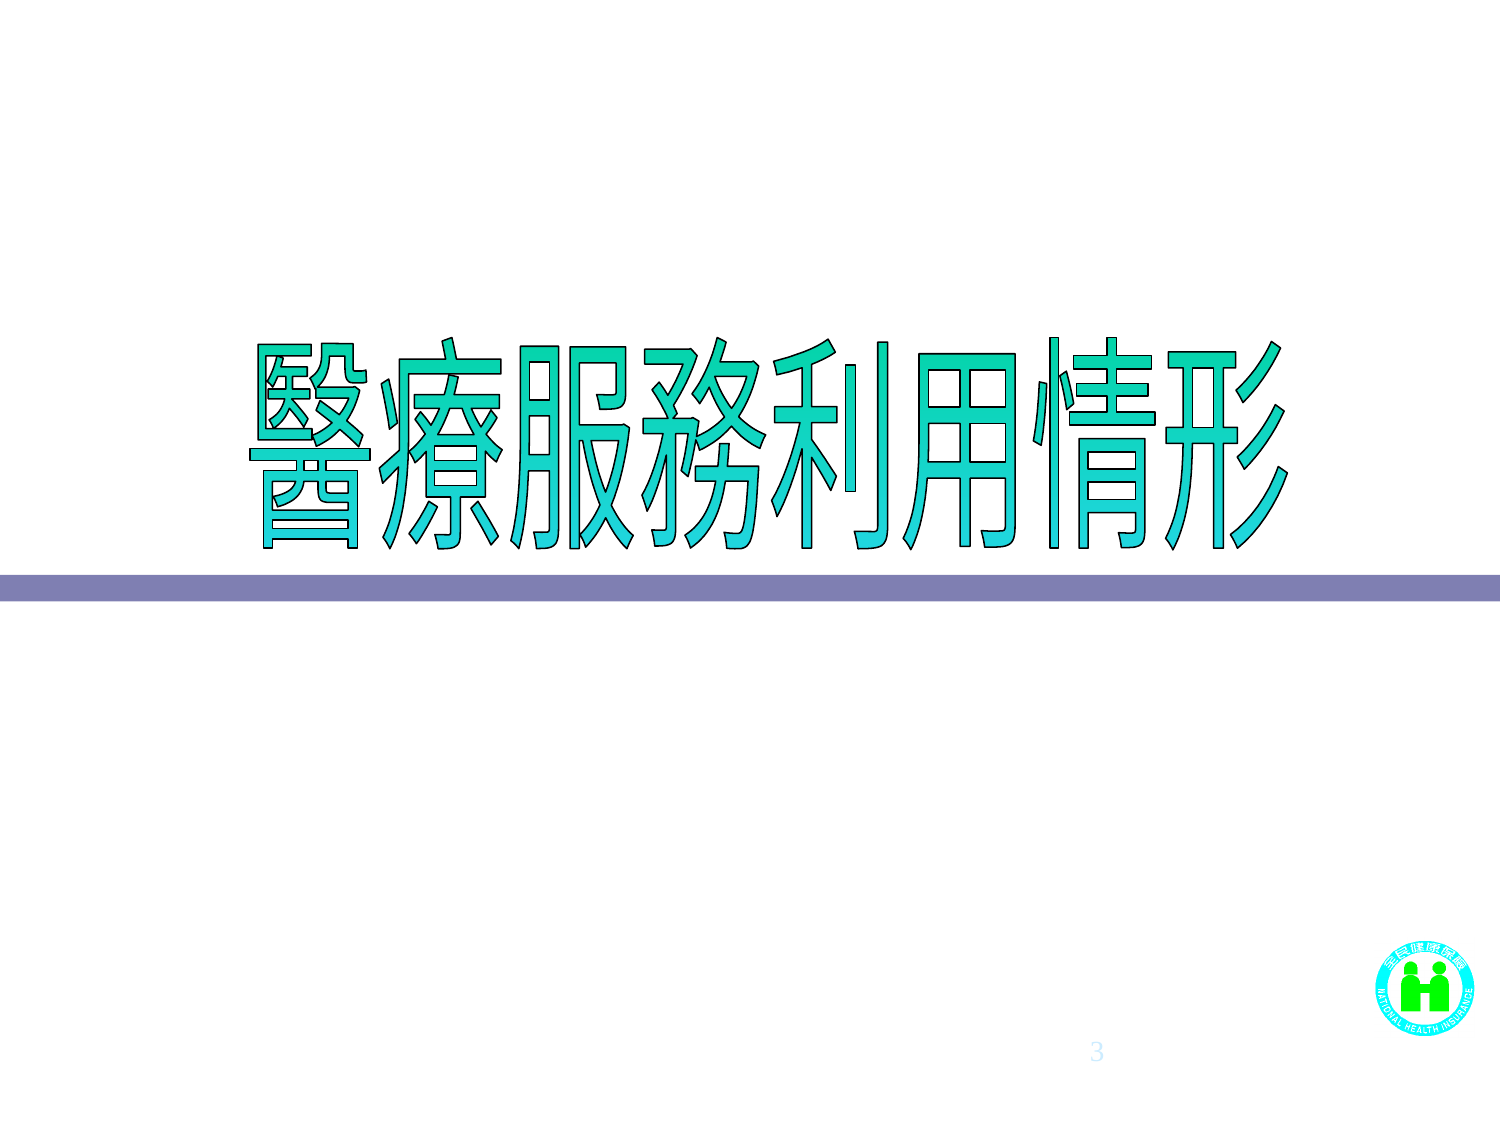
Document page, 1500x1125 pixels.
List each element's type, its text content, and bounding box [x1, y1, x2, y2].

text_box 醫療服務利用情形 [771, 339, 837, 549]
text_box 醫療服務利用情形 [470, 501, 499, 545]
text_box 醫療服務利用情形 [1235, 341, 1281, 403]
text_box 醫療服務利用情形 [1165, 351, 1238, 550]
text_box 醫療服務利用情形 [258, 343, 367, 447]
text_box 醫療服務利用情形 [408, 501, 438, 544]
text_box 醫療服務利用情形 [903, 353, 1016, 550]
text_box 醫療服務利用情形 [684, 443, 759, 549]
text_box 醫療服務利用情形 [381, 379, 398, 430]
text_box 醫療服務利用情形 [854, 342, 888, 549]
text_box 醫療服務利用情形 [570, 346, 634, 549]
text_box 醫療服務利用情形 [510, 346, 559, 549]
text_box 醫療服務利用情形 [845, 365, 856, 492]
text_box 醫療服務利用情形 [379, 337, 503, 549]
text_box 醫療服務利用情形 [1033, 381, 1047, 446]
text_box 醫療服務利用情形 [1049, 337, 1074, 549]
text_box 醫療服務利用情形 [1237, 404, 1285, 470]
text_box 醫療服務利用情形 [249, 448, 370, 549]
text_box 醫療服務利用情形 [1069, 337, 1156, 426]
text_box 醫療服務利用情形 [1079, 438, 1145, 549]
text_box [1074, 1025, 1388, 1101]
text_box 醫療服務利用情形 [641, 337, 766, 547]
text_box 醫療服務利用情形 [1230, 466, 1288, 549]
